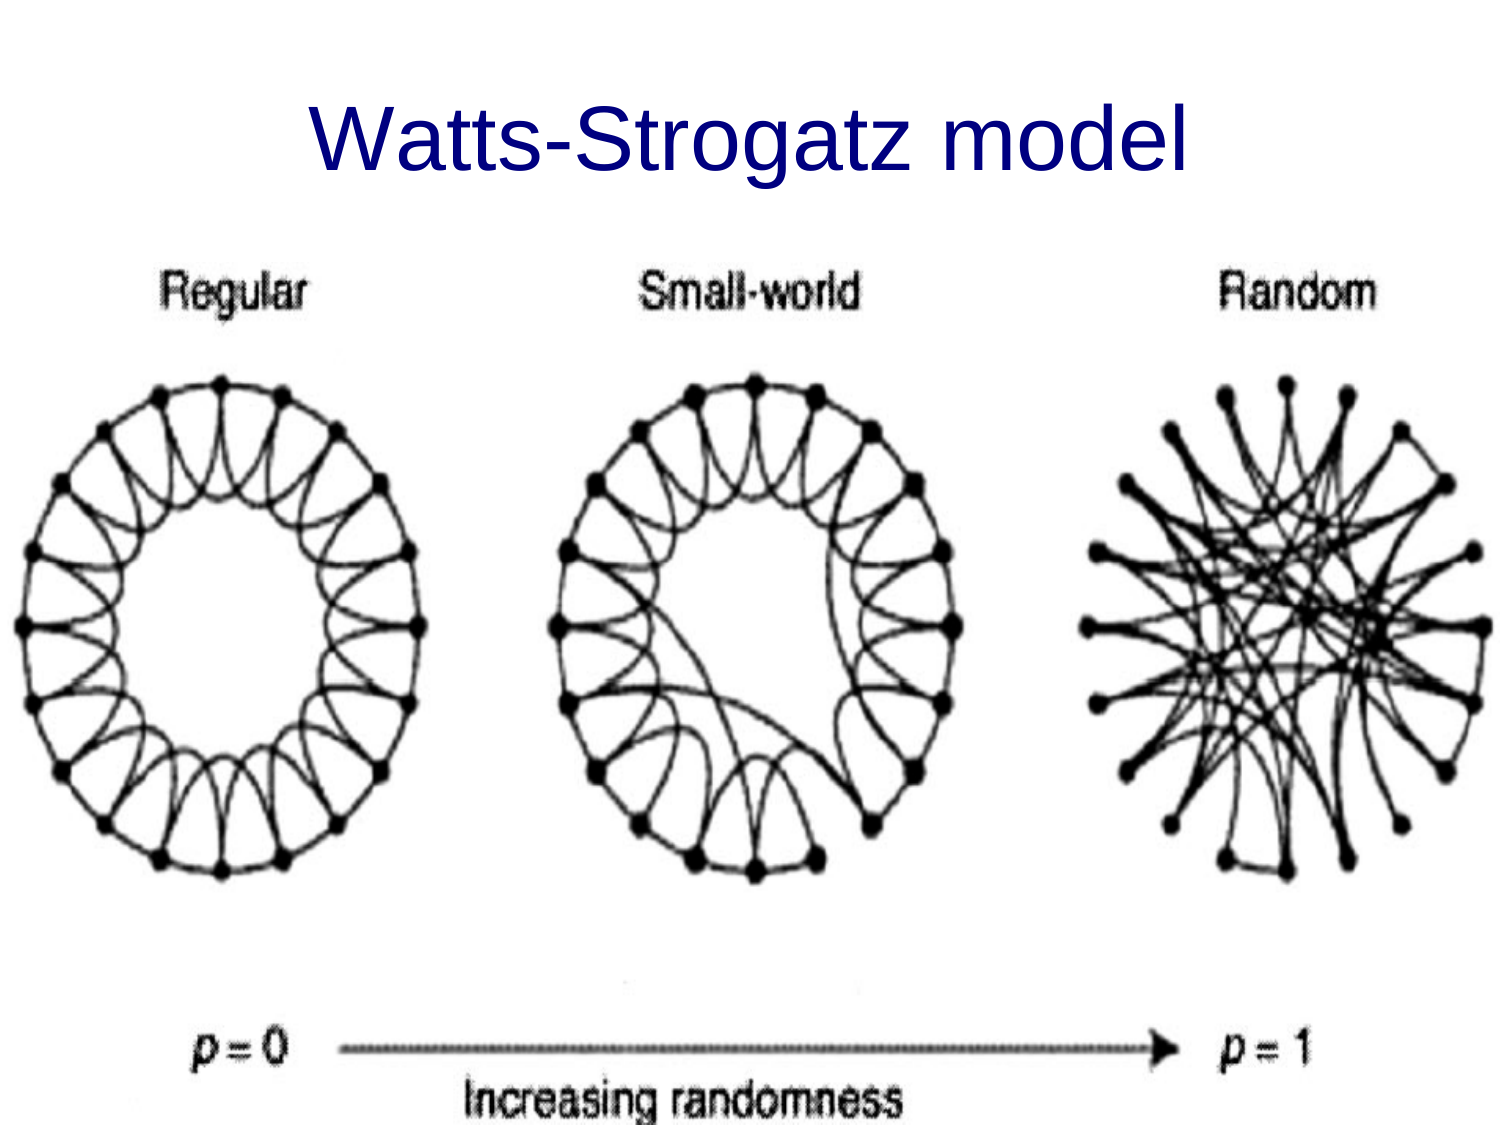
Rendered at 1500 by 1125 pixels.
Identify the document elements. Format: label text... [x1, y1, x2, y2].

title Watts-Strogatz model [74, 44, 1425, 233]
picture [0, 262, 1500, 1125]
